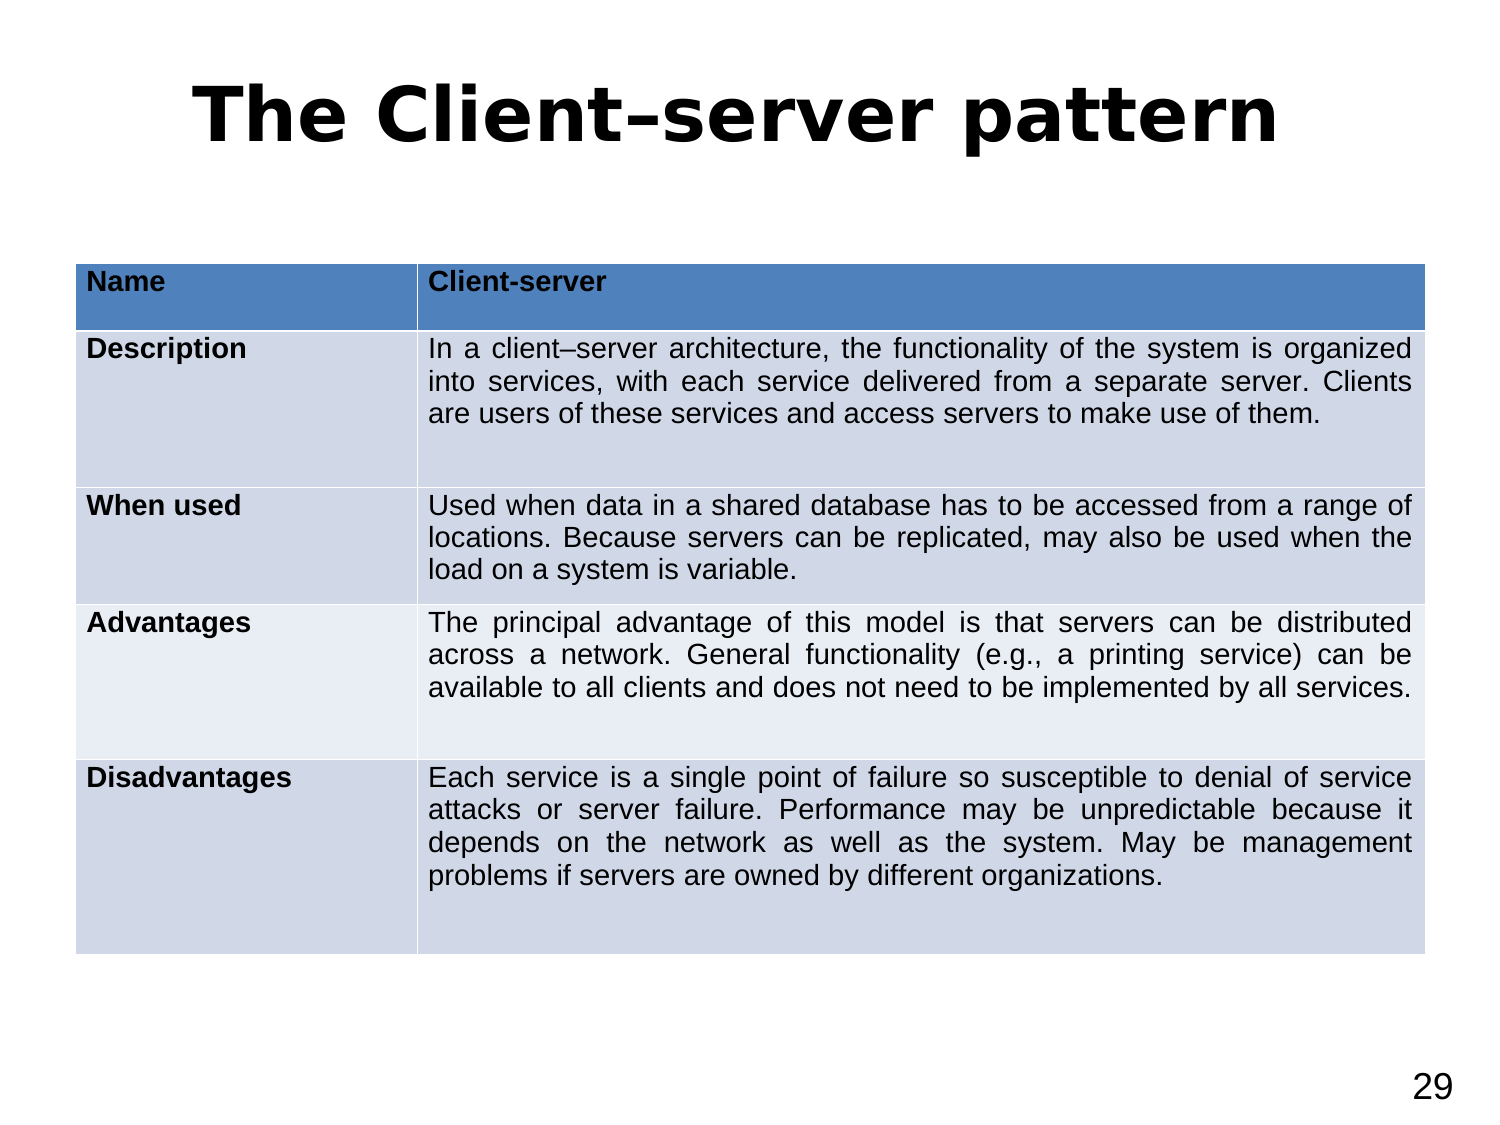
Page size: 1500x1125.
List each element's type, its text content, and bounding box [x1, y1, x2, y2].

table_cell Disadvantages [76, 760, 417, 954]
table_header Client-server [418, 264, 1425, 330]
table_cell Advantages [76, 605, 417, 759]
table_cell Each service is a single point of failure so susceptible to denial of service attacks or server failure. Performance may be unpredictable because it depends on the network as well as the system. May be management problems if servers are owned by different organizations. [418, 760, 1425, 954]
table_cell When used [76, 488, 417, 604]
table_cell Description [76, 332, 417, 487]
title The Client–server pattern [75, 44, 1425, 177]
table_header Name [76, 264, 417, 330]
table_cell Used when data in a shared database has to be accessed from a range of locations. Because servers can be replicated, may also be used when the load on a system is variable. [418, 488, 1425, 604]
table_cell The principal advantage of this model is that servers can be distributed across a network. General functionality (e.g., a printing service) can be available to all clients and does not need to be implemented by all services. [418, 605, 1425, 759]
table_cell In a client–server architecture, the functionality of the system is organized into services, with each service delivered from a separate server. Clients are users of these services and access servers to make use of them. [418, 332, 1425, 487]
